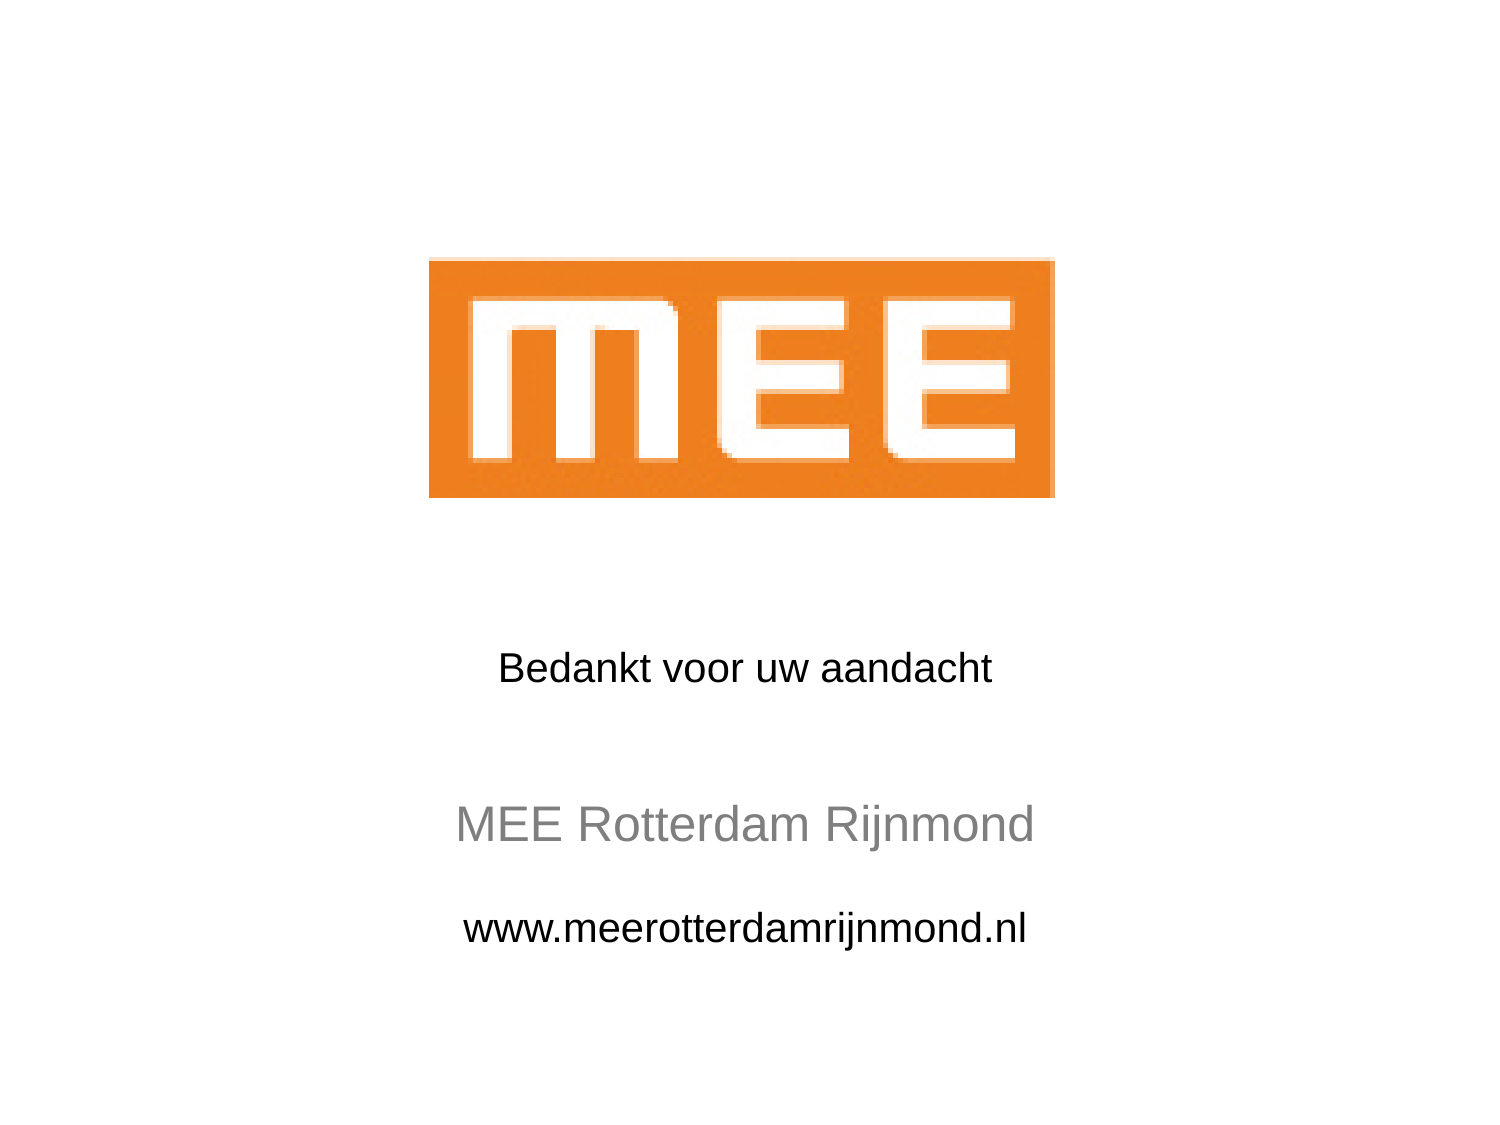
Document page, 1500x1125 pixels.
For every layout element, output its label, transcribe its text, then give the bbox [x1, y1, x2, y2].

title Bedankt voor uw aandacht MEE Rotterdam Rijnmond www.meerotterdamrijnmond.nl [70, 597, 1421, 995]
picture [429, 257, 1055, 498]
